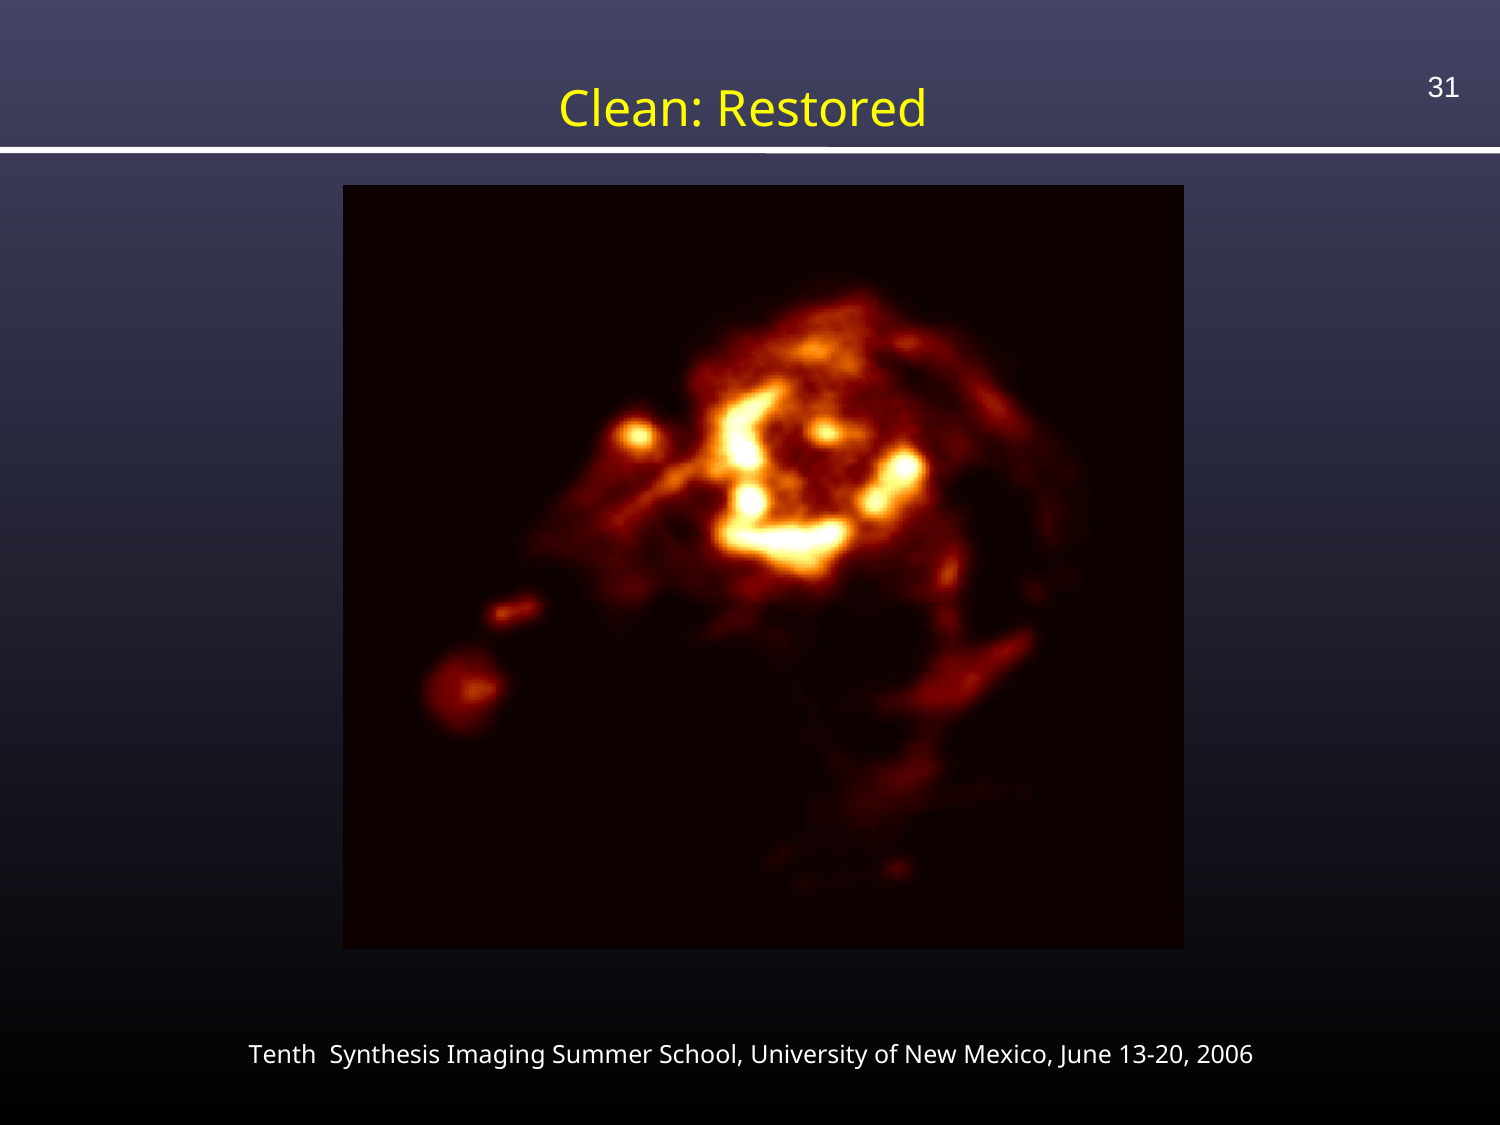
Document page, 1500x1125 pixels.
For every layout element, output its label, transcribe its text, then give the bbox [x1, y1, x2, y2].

picture [343, 185, 1184, 949]
title Clean: Restored [112, 62, 1375, 151]
